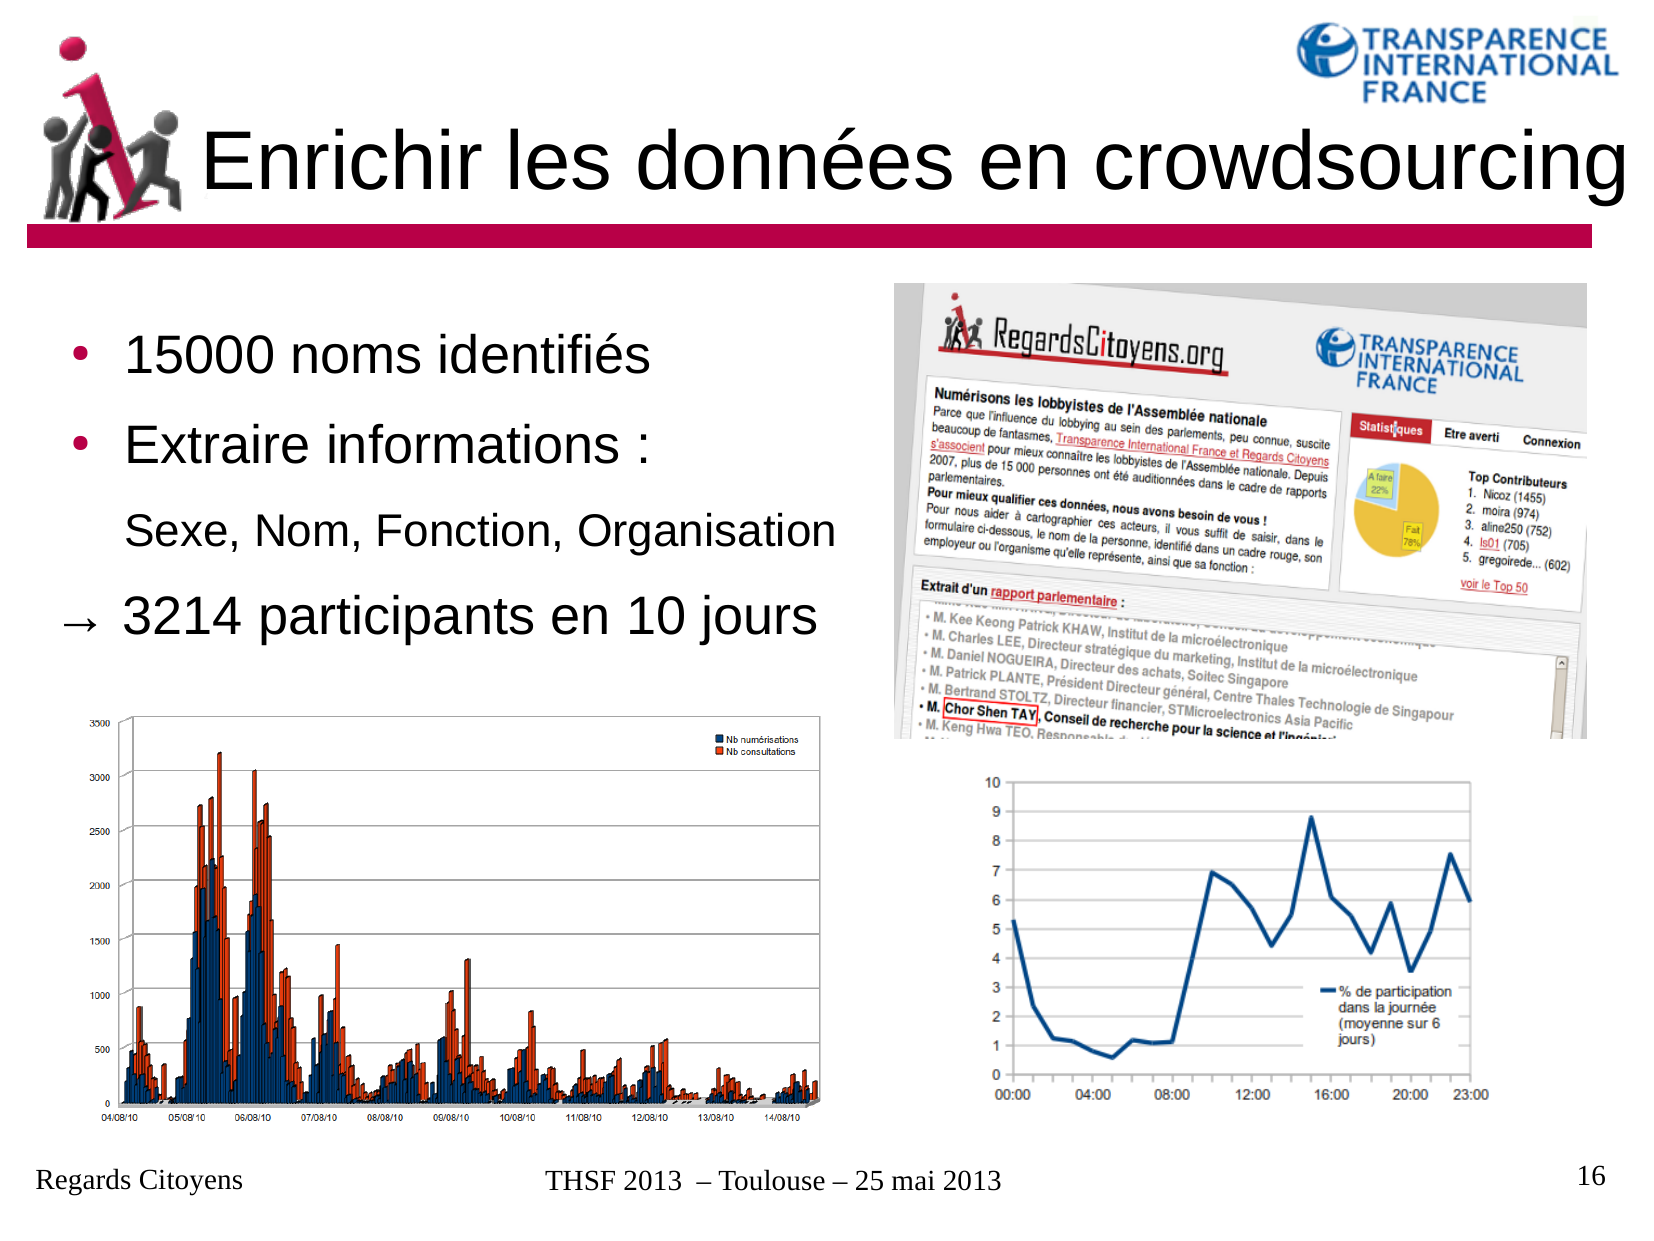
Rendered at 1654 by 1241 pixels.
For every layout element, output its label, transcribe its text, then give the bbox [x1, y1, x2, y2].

title Enrichir les données en crowdsourcing [200, 64, 1654, 258]
picture [27, 31, 208, 224]
picture [974, 764, 1506, 1121]
picture [894, 283, 1587, 739]
picture [1269, 0, 1654, 125]
list 15000 noms identifiés Extraire informations : Sexe, Nom, Fonction, Organisation → 3214 participants en 10 jours [53, 324, 892, 1241]
picture [83, 708, 827, 1137]
